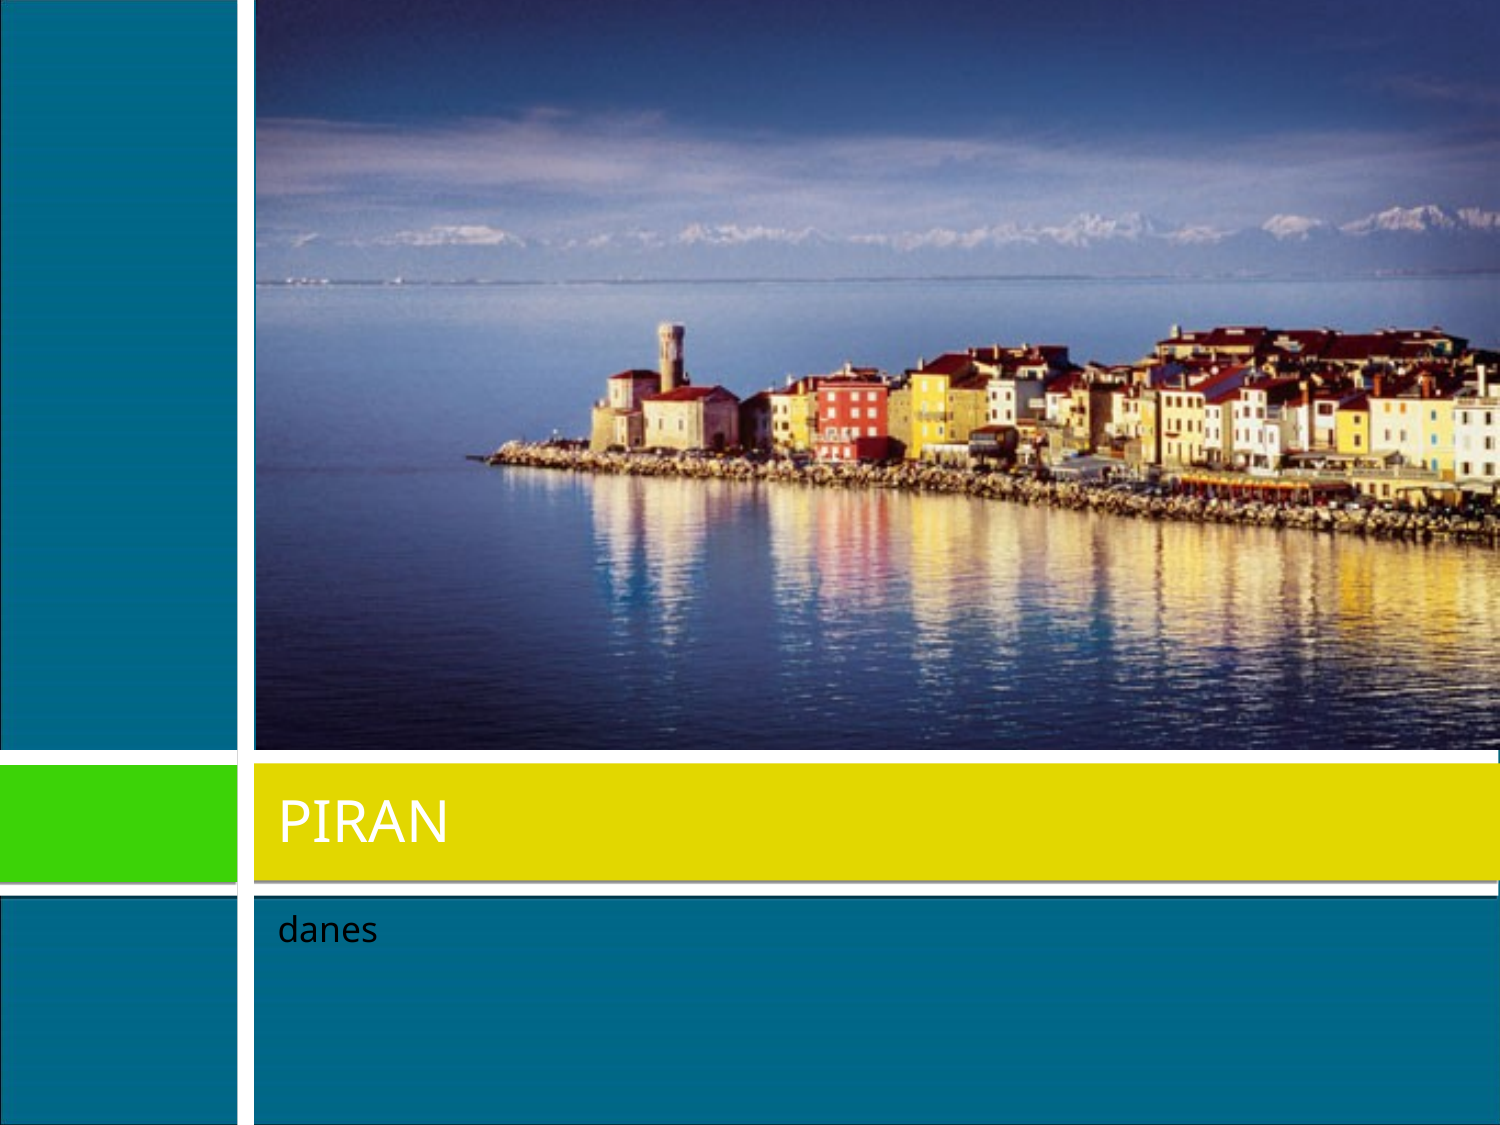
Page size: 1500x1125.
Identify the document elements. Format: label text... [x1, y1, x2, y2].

list danes [262, 900, 1463, 1013]
picture [254, 0, 1500, 763]
title PIRAN [262, 762, 1463, 875]
picture [0, 0, 237, 750]
